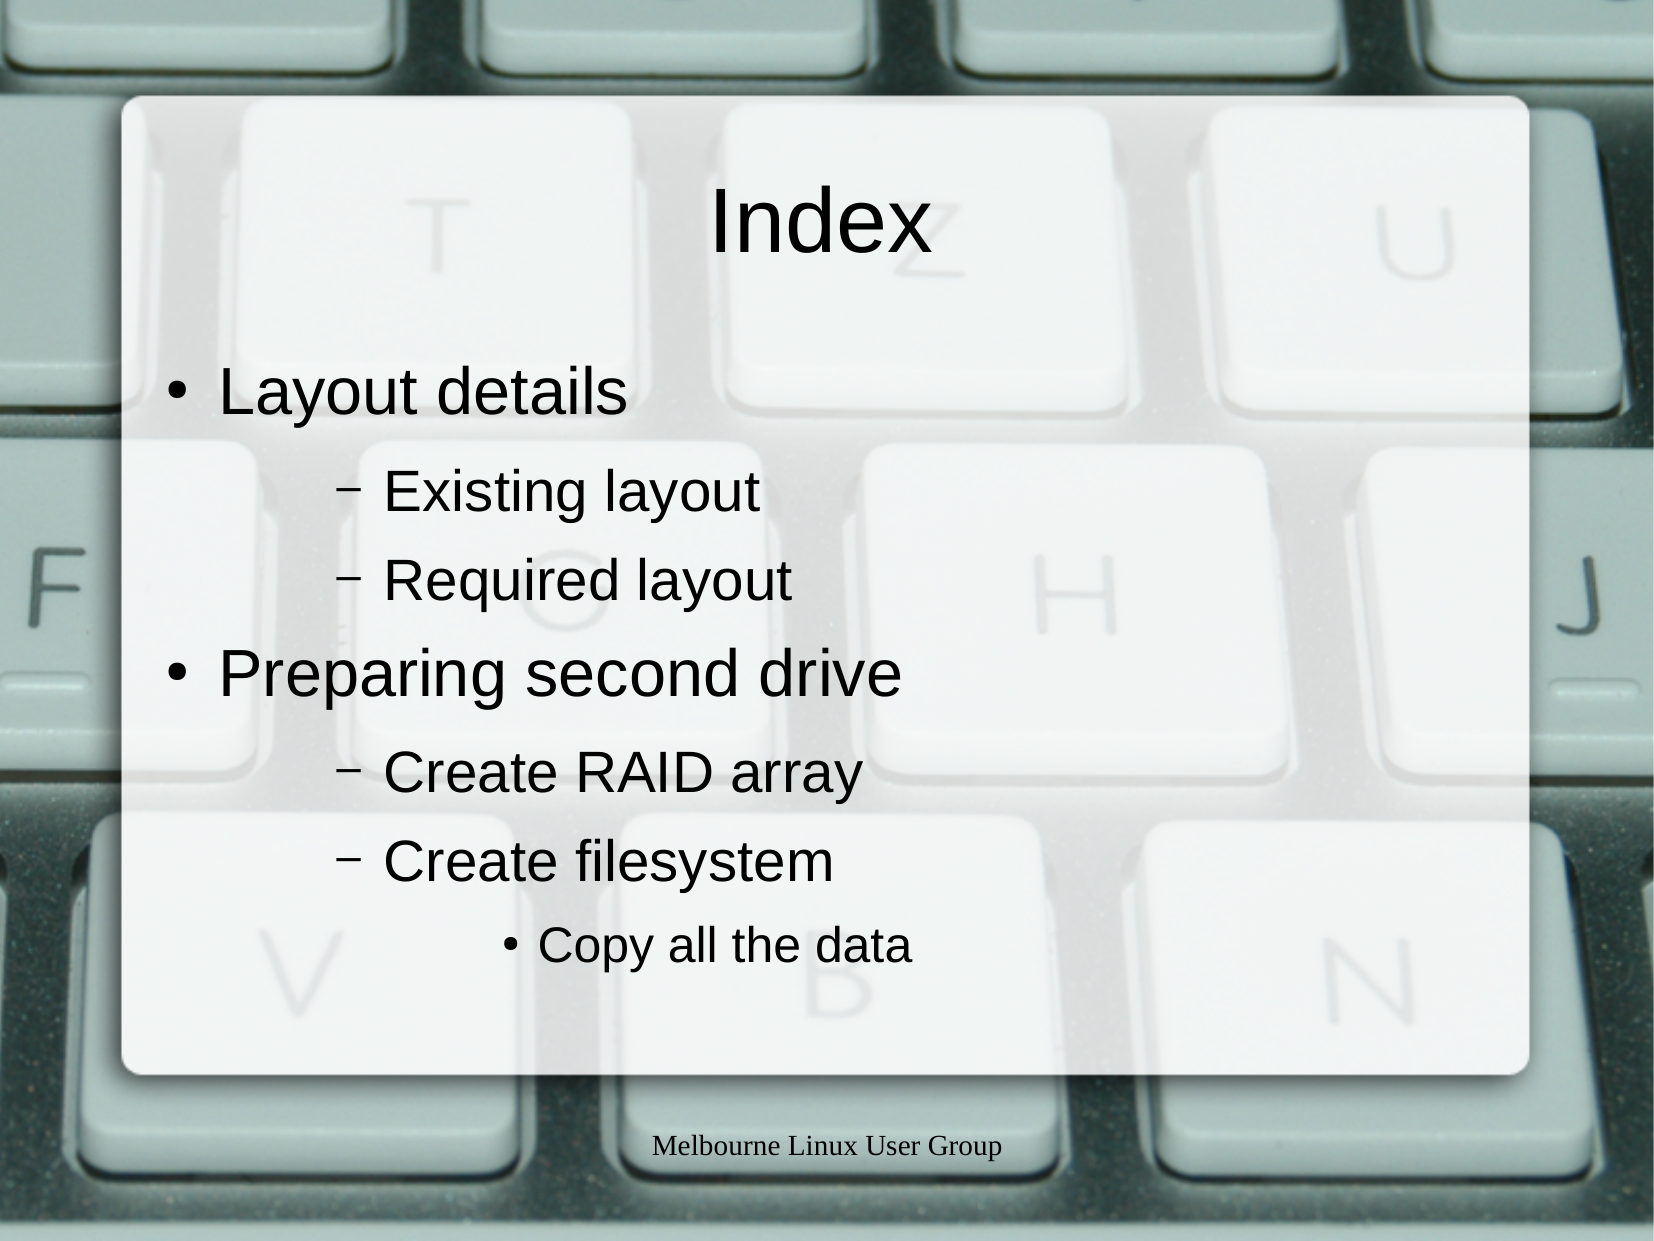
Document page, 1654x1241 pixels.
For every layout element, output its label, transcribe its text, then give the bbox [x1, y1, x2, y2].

picture [0, 0, 1654, 1241]
title Index [135, 125, 1506, 318]
list Layout details Existing layout Required layout Preparing second drive Create RAID array Create filesystem Copy all the data [147, 354, 1506, 974]
